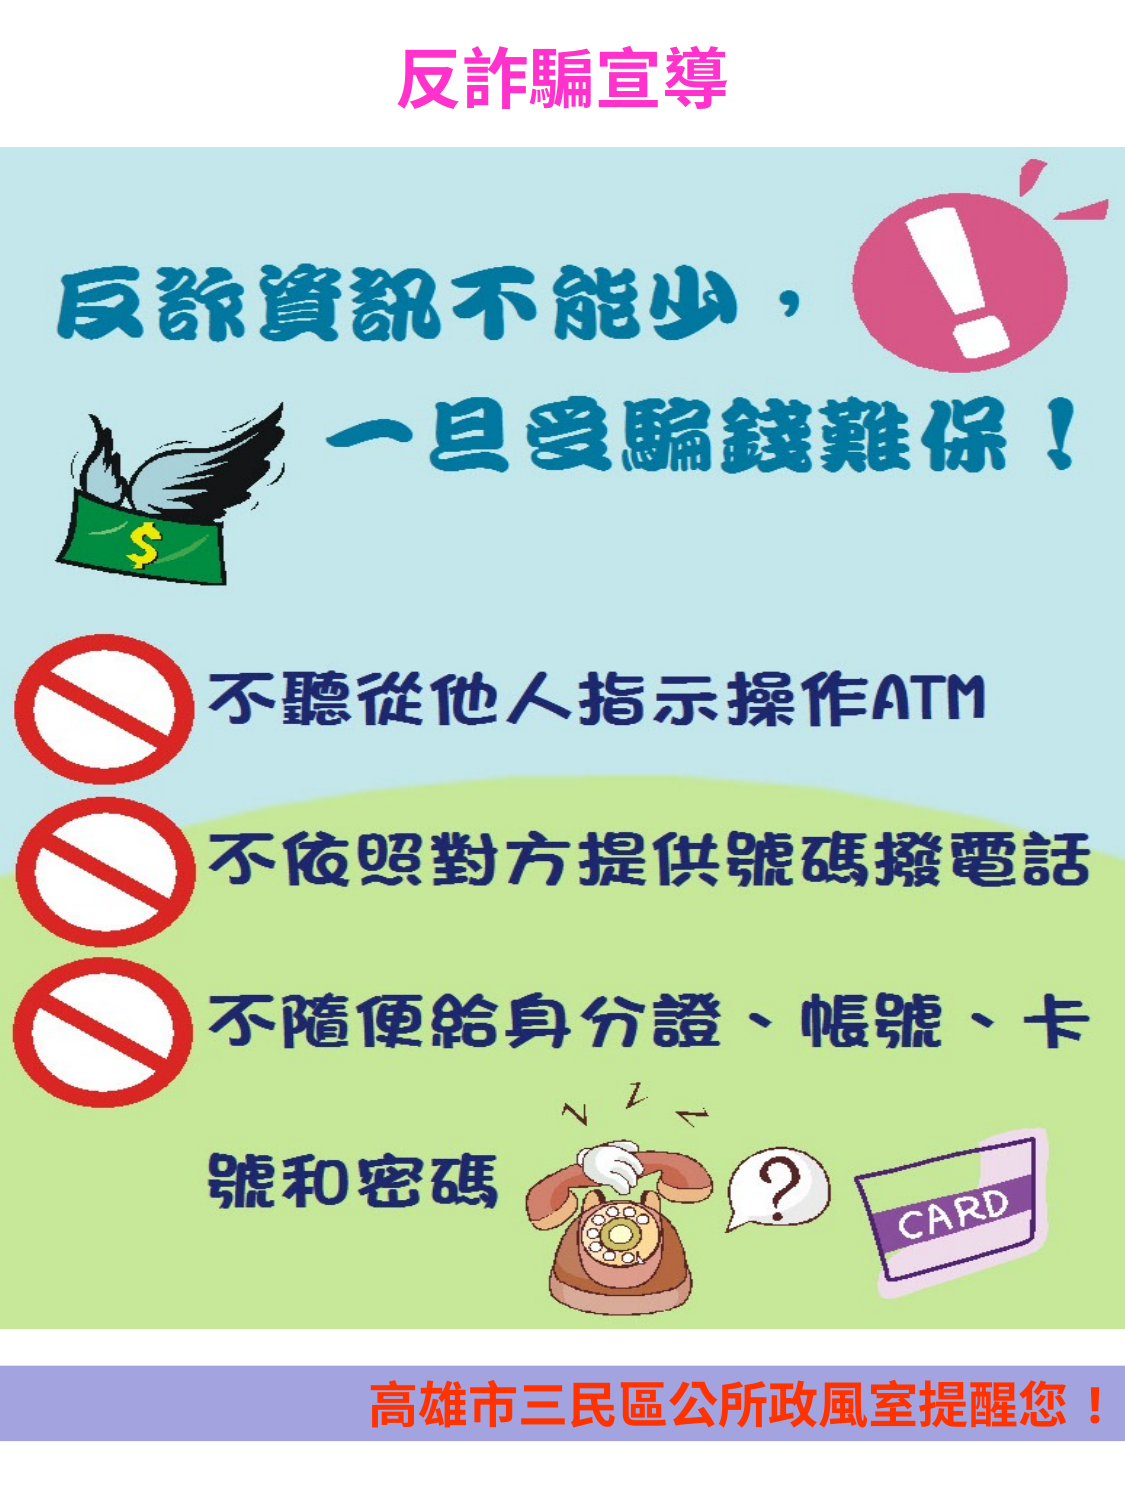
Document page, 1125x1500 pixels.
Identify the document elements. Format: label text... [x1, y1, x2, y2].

picture [0, 147, 1125, 1329]
text_box 高雄市三民區公所政風室提醒您! [0, 1365, 1125, 1442]
text_box 反詐騙宣導 [278, 29, 846, 125]
